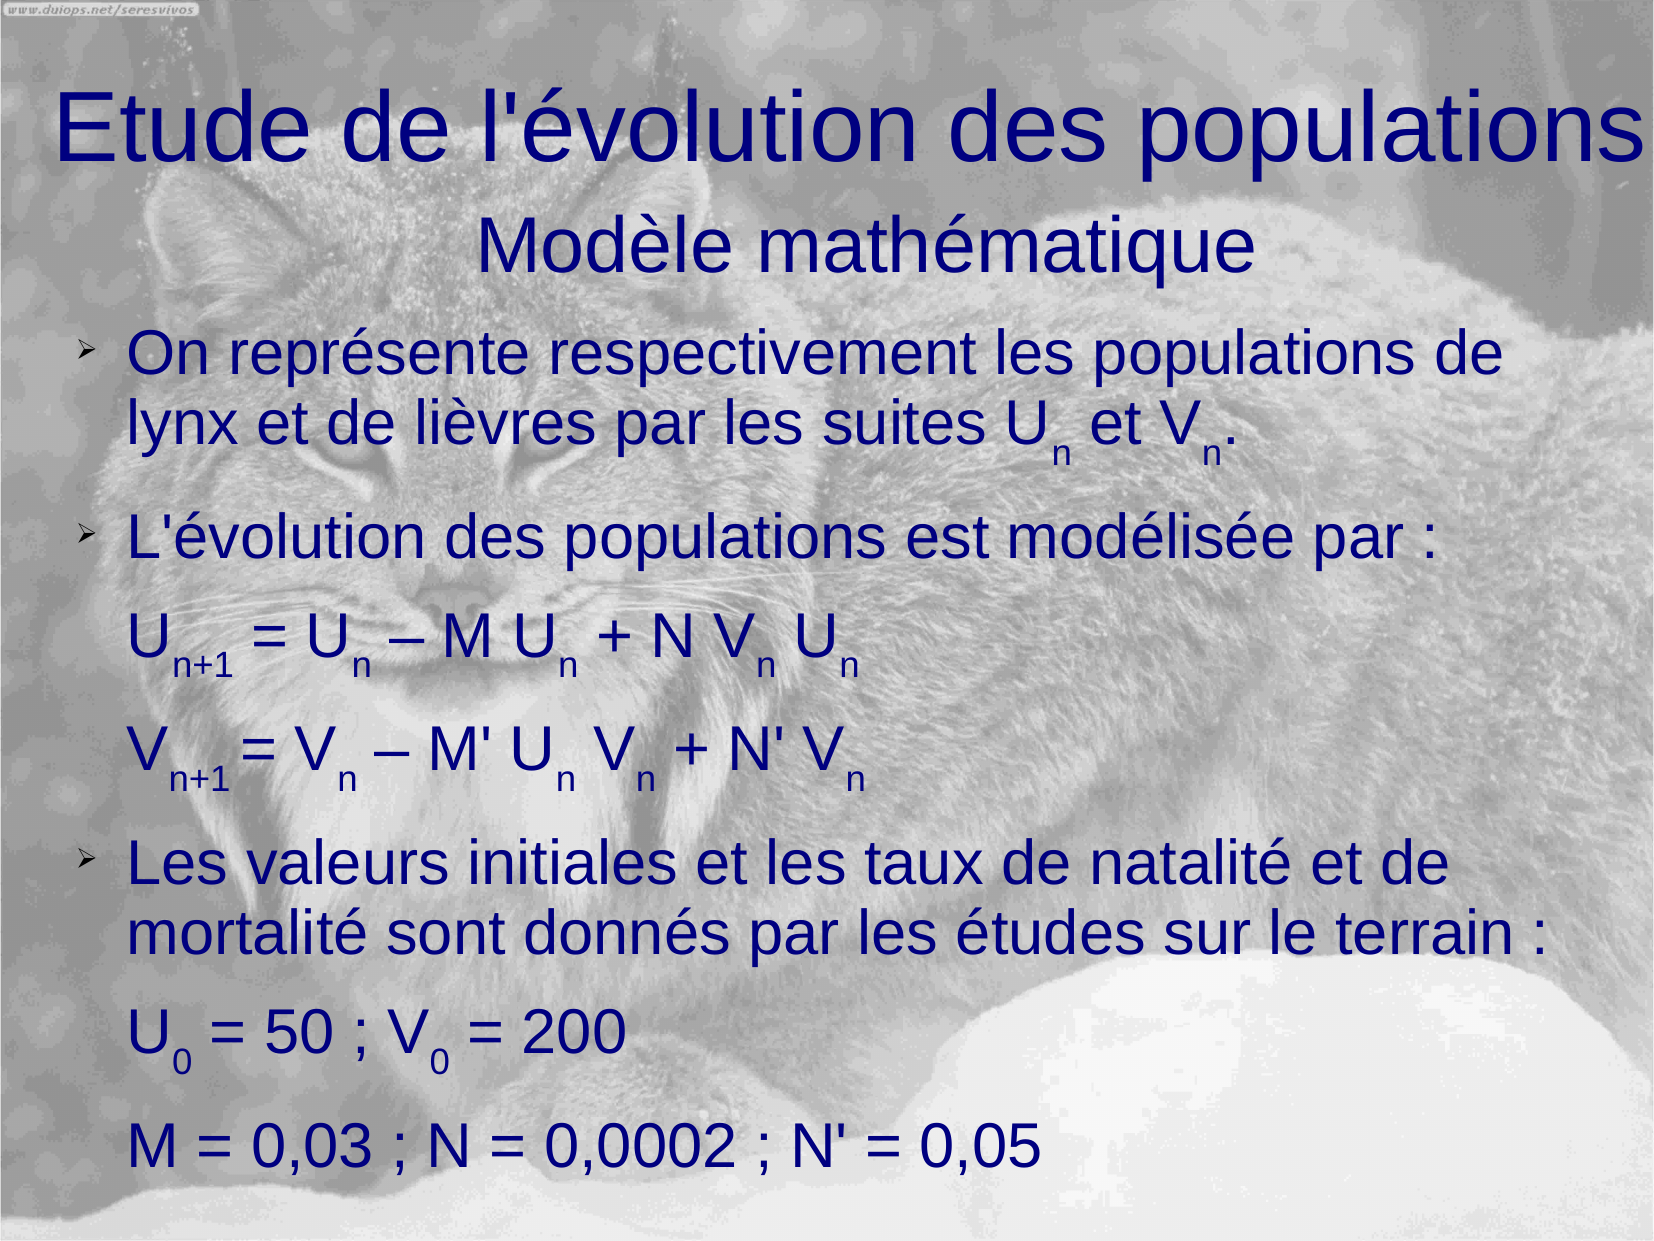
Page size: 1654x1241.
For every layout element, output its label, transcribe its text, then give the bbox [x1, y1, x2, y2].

picture [0, 0, 1654, 1241]
title Etude de l'évolution des populations [35, 23, 1654, 231]
list Modèle mathématique On représente respectivement les populations de lynx et de lièvres par les suites Un et Vn. L'évolution des populations est modélisée par : Un+1 = Un – M Un + N Vn Un Vn+1 = Vn – M' Un Vn + N' Vn Les valeurs initiales et les taux de natalité et de mortalité sont donnés par les études sur le terrain : U0 = 50 ; V0 = 200 M = 0,03 ; N = 0,0002 ; N' = 0,05 [59, 200, 1607, 1193]
